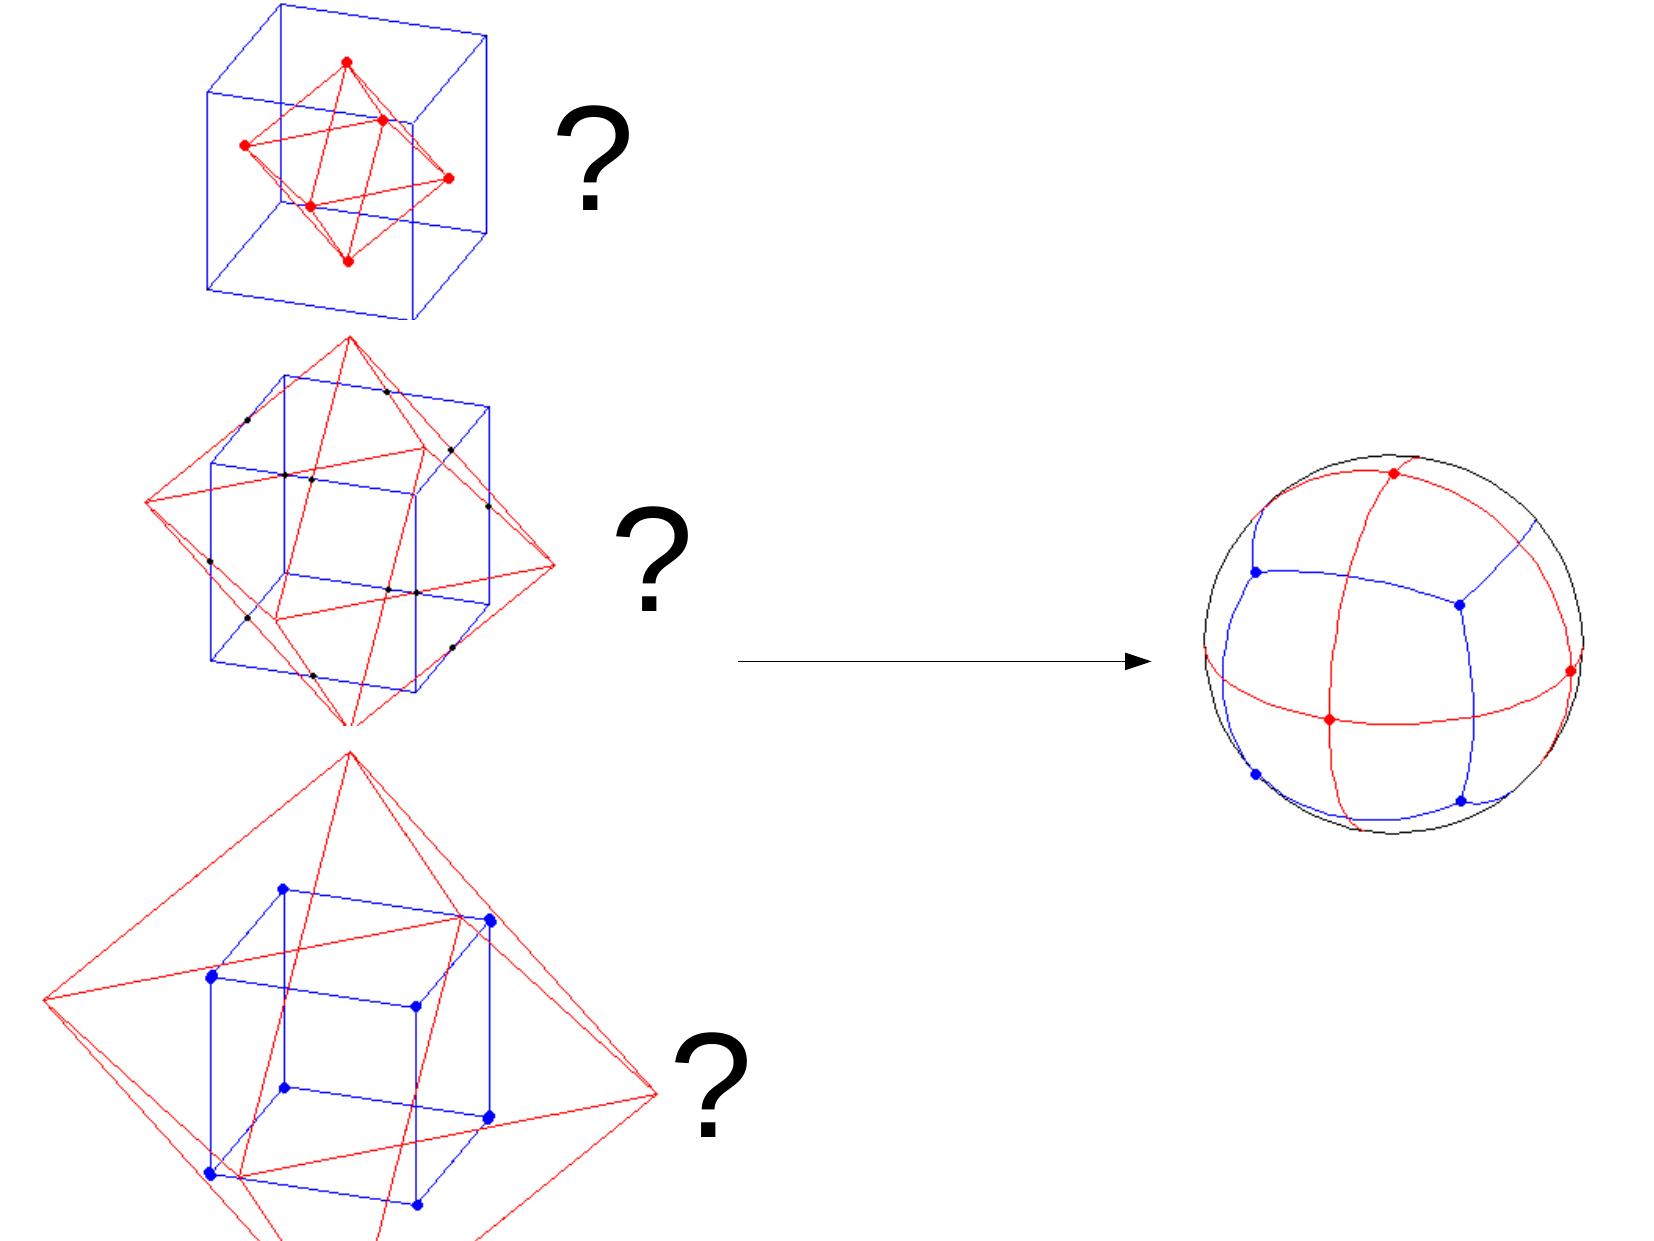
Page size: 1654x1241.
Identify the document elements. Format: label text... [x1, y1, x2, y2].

text_box ? [519, 74, 668, 243]
text_box ? [578, 476, 727, 644]
picture [27, 0, 674, 1241]
text_box ? [637, 1001, 786, 1170]
picture [1188, 434, 1597, 846]
